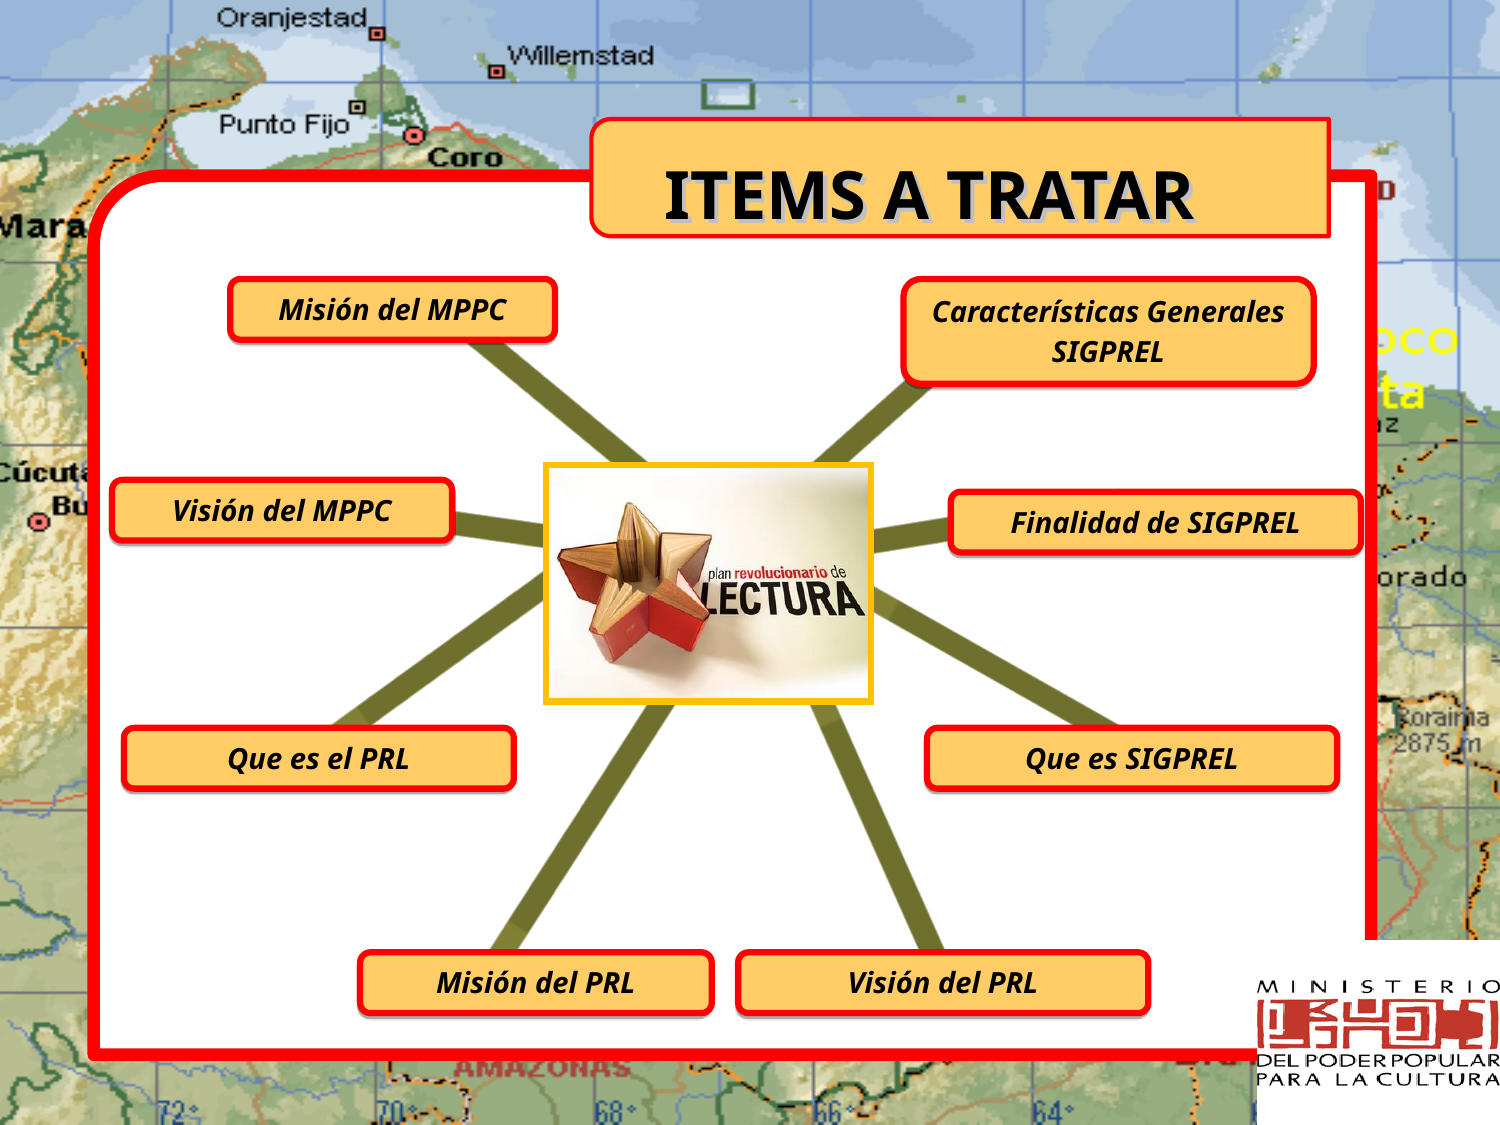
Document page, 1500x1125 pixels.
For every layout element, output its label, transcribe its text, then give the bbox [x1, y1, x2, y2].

text_box [93, 119, 1372, 1055]
text_box Características Generales SIGPREL [903, 278, 1314, 384]
text_box Misión del PRL [360, 952, 712, 1014]
picture [0, 0, 1500, 1125]
text_box Que es el PRL [123, 727, 514, 789]
text_box Que es SIGPREL [927, 727, 1338, 789]
text_box Finalidad de SIGPREL [950, 491, 1361, 553]
text_box Visión del PRL [738, 952, 1149, 1014]
text_box ITEMS A TRATAR [649, 141, 1387, 235]
text_box Misión del MPPC [230, 278, 555, 340]
text_box Visión del MPPC [112, 479, 453, 541]
